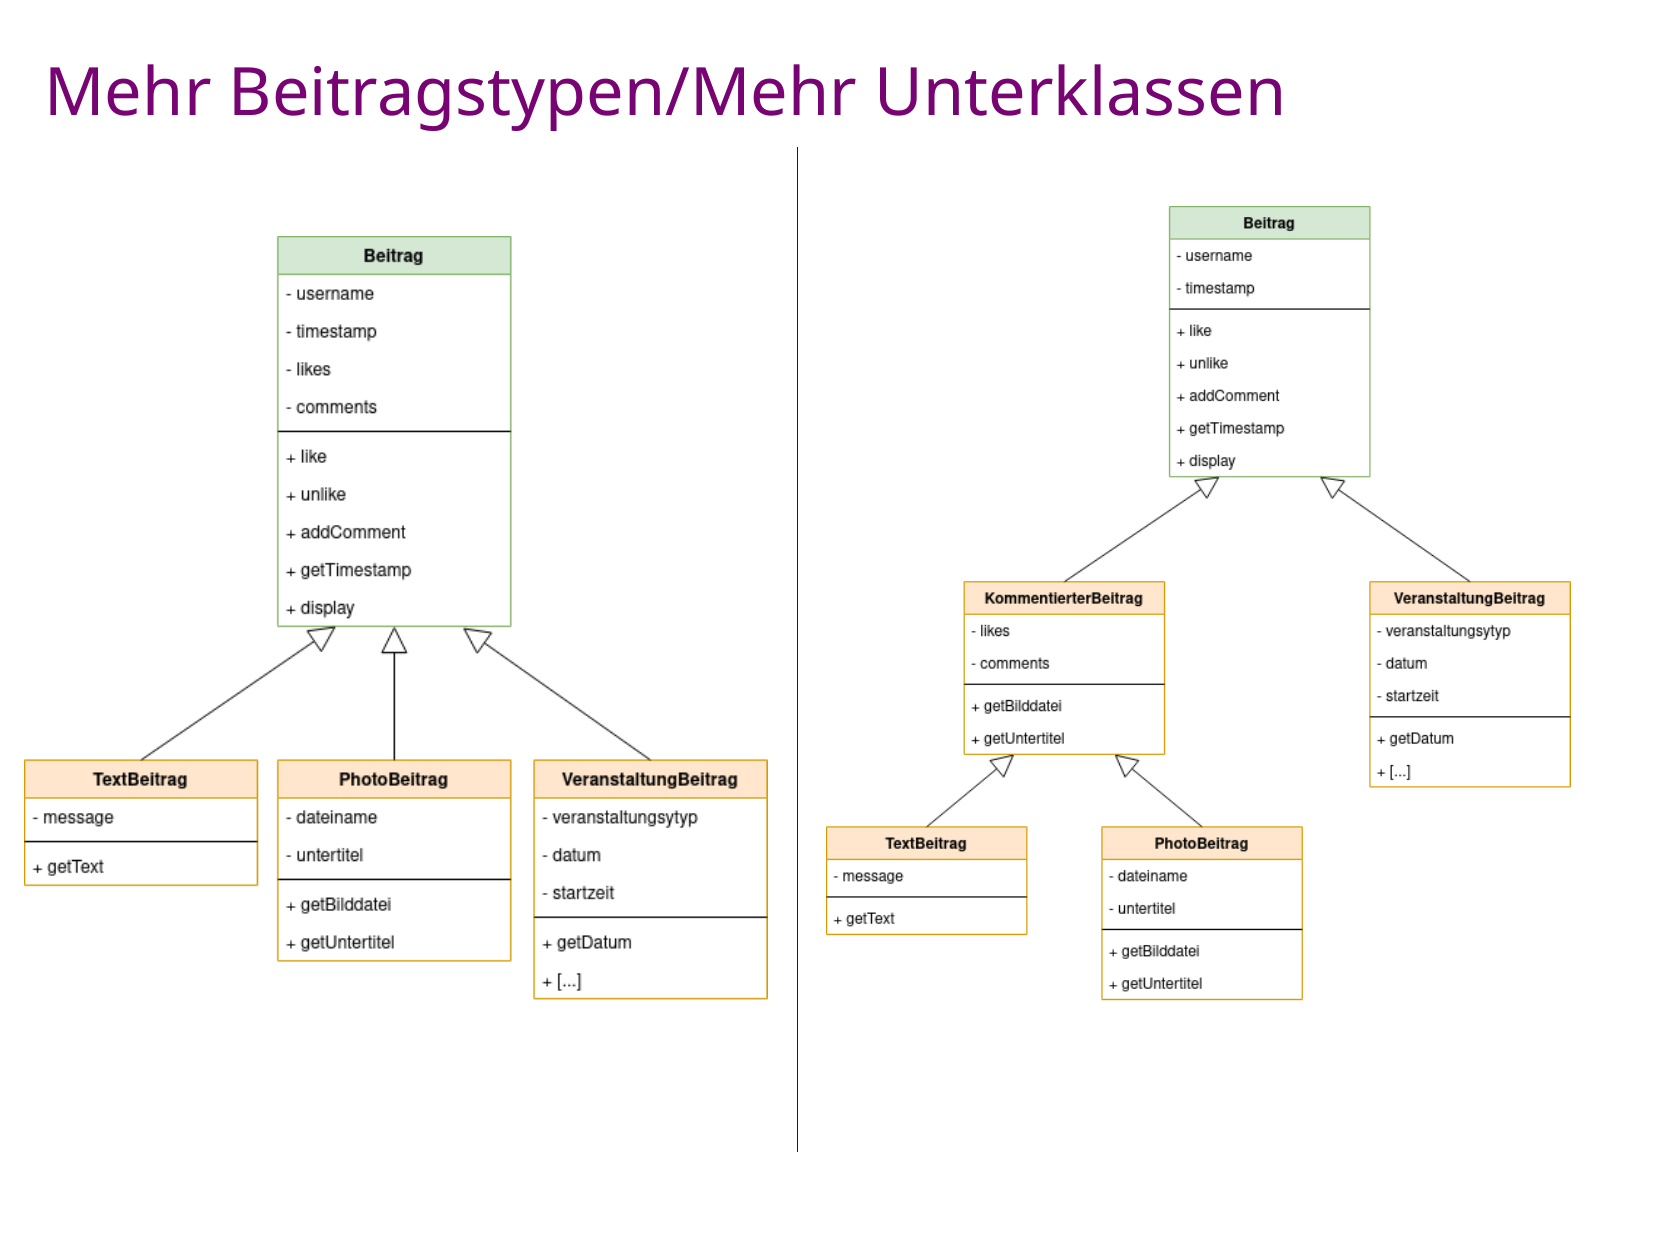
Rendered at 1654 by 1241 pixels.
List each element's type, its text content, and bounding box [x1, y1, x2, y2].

title Mehr Beitragstypen/Mehr Unterklassen [29, 29, 1435, 148]
picture [24, 236, 768, 1004]
picture [826, 206, 1571, 1004]
